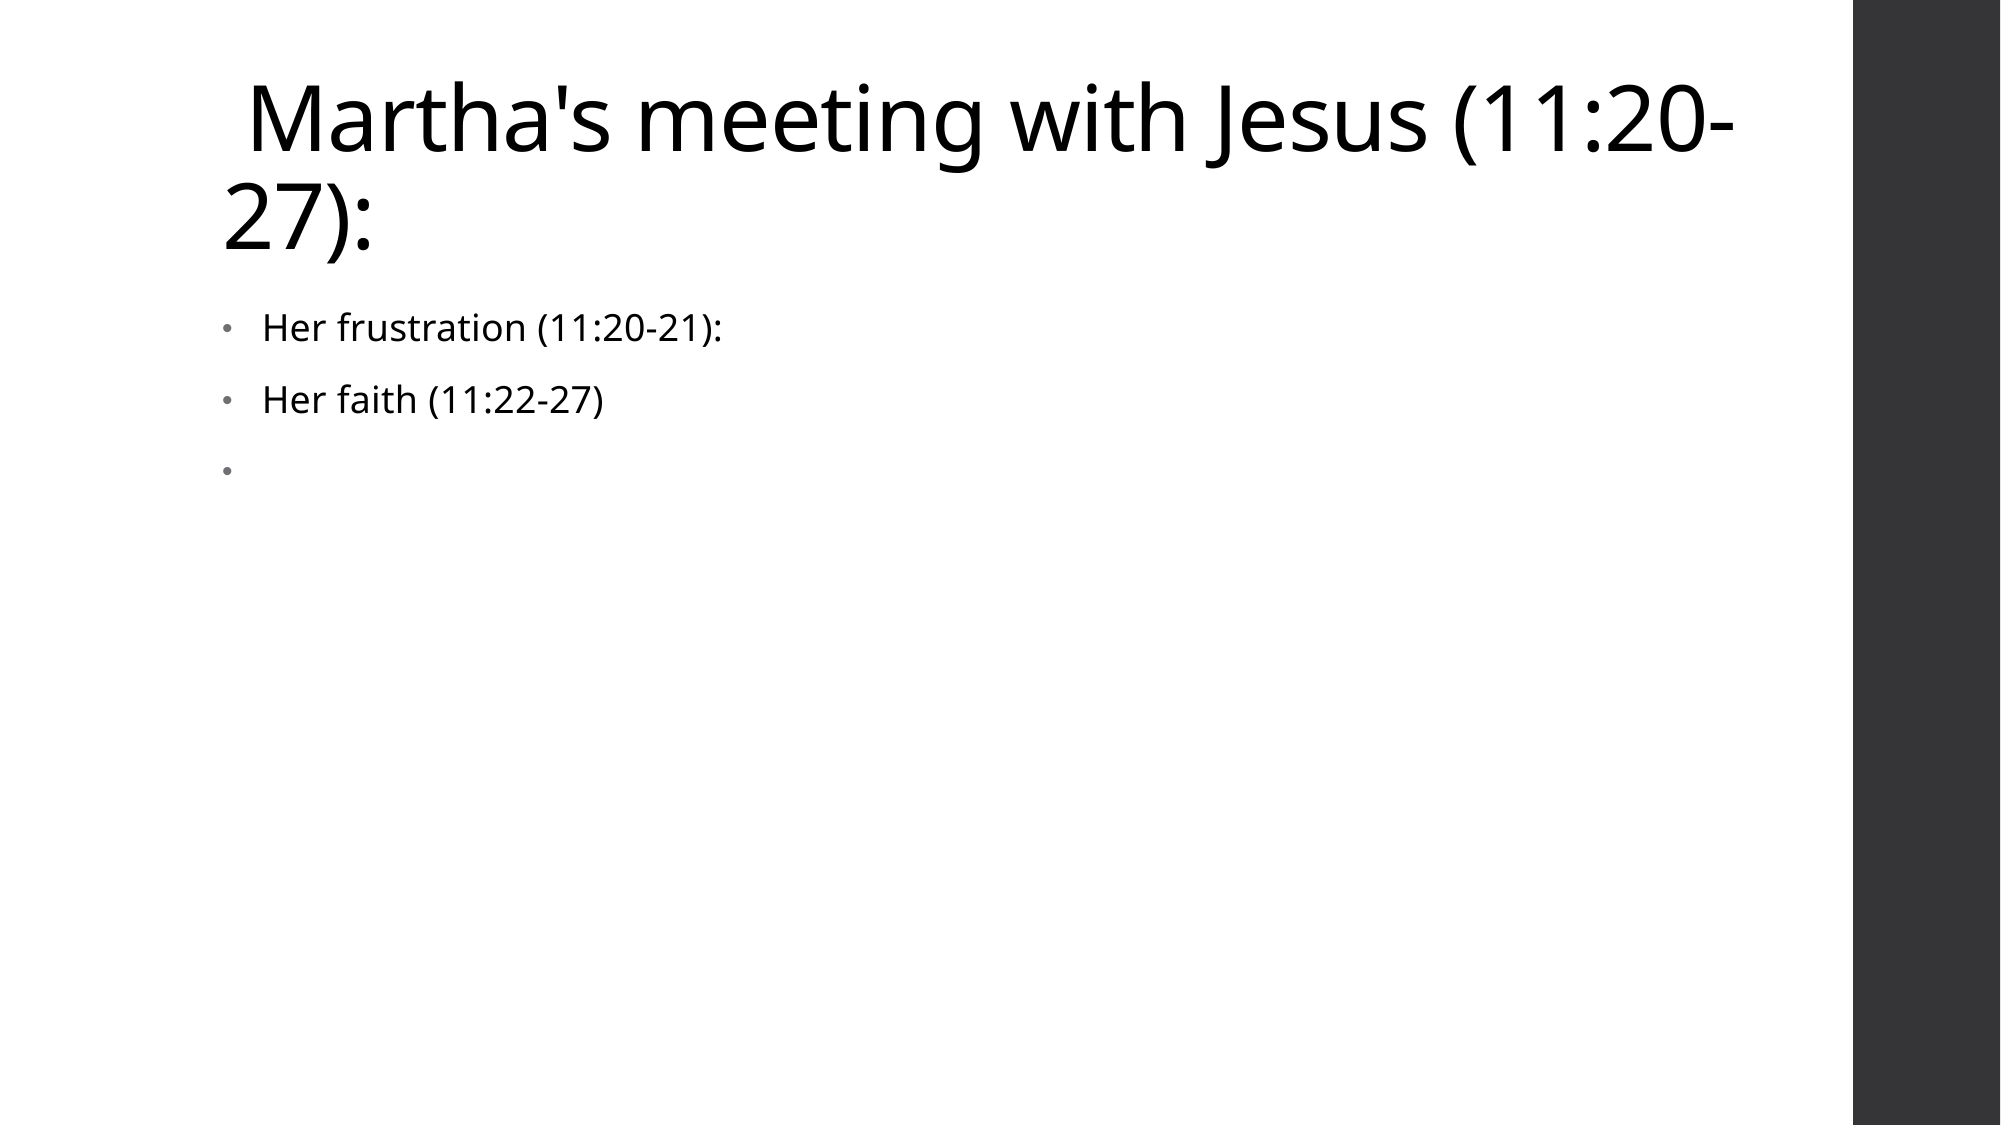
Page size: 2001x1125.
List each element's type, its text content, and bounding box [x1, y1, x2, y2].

title Martha's meeting with Jesus (11:20-27): [206, 60, 1797, 278]
list Her frustration (11:20-21): Her faith (11:22-27) [206, 299, 1617, 1014]
